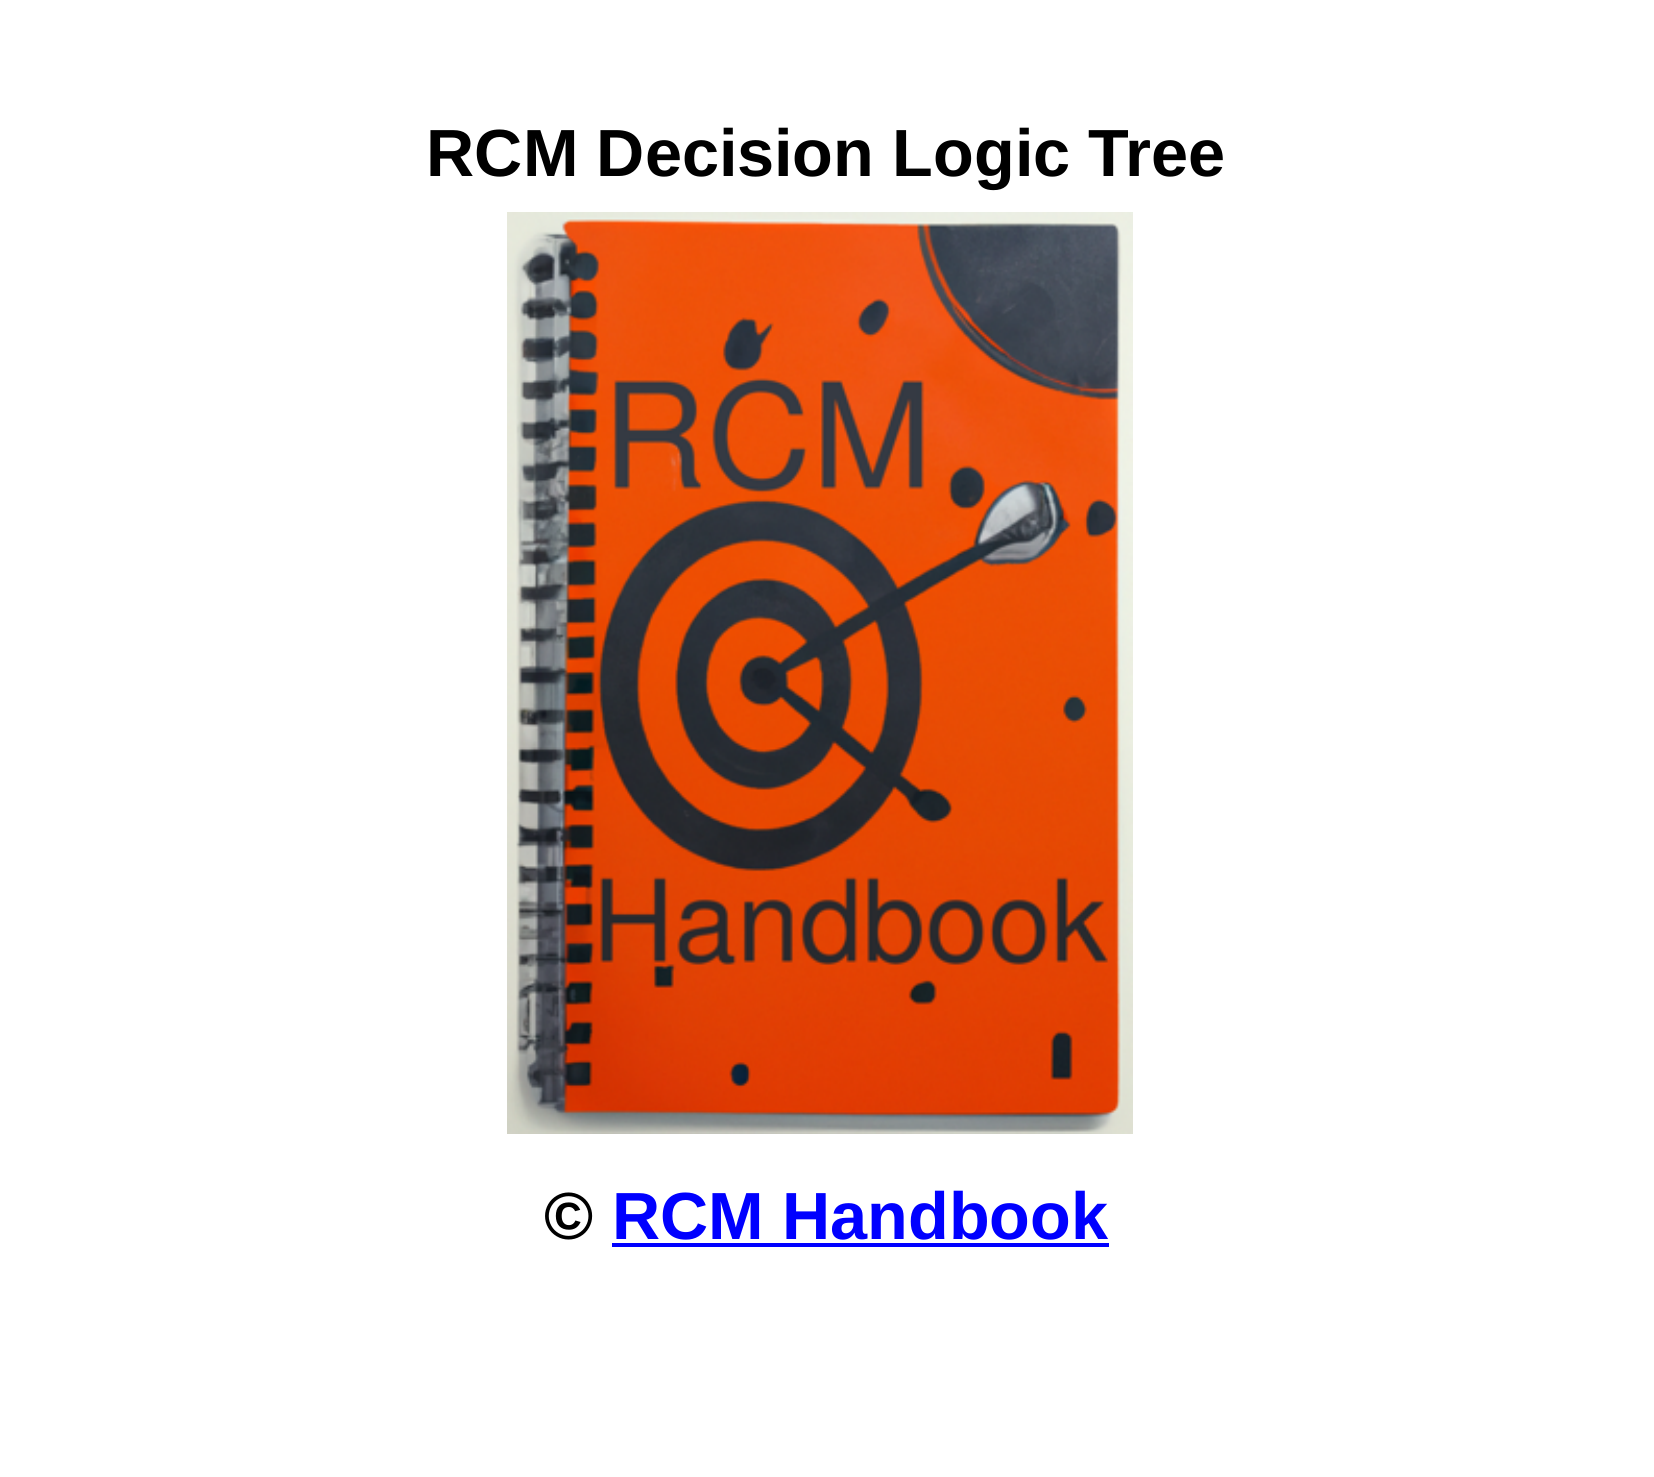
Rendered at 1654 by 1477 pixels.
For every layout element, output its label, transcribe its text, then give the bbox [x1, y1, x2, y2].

text_box RCM Decision Logic Tree [0, 102, 1654, 236]
picture [507, 236, 1133, 1134]
text_box © RCM Handbook [0, 1165, 1654, 1300]
